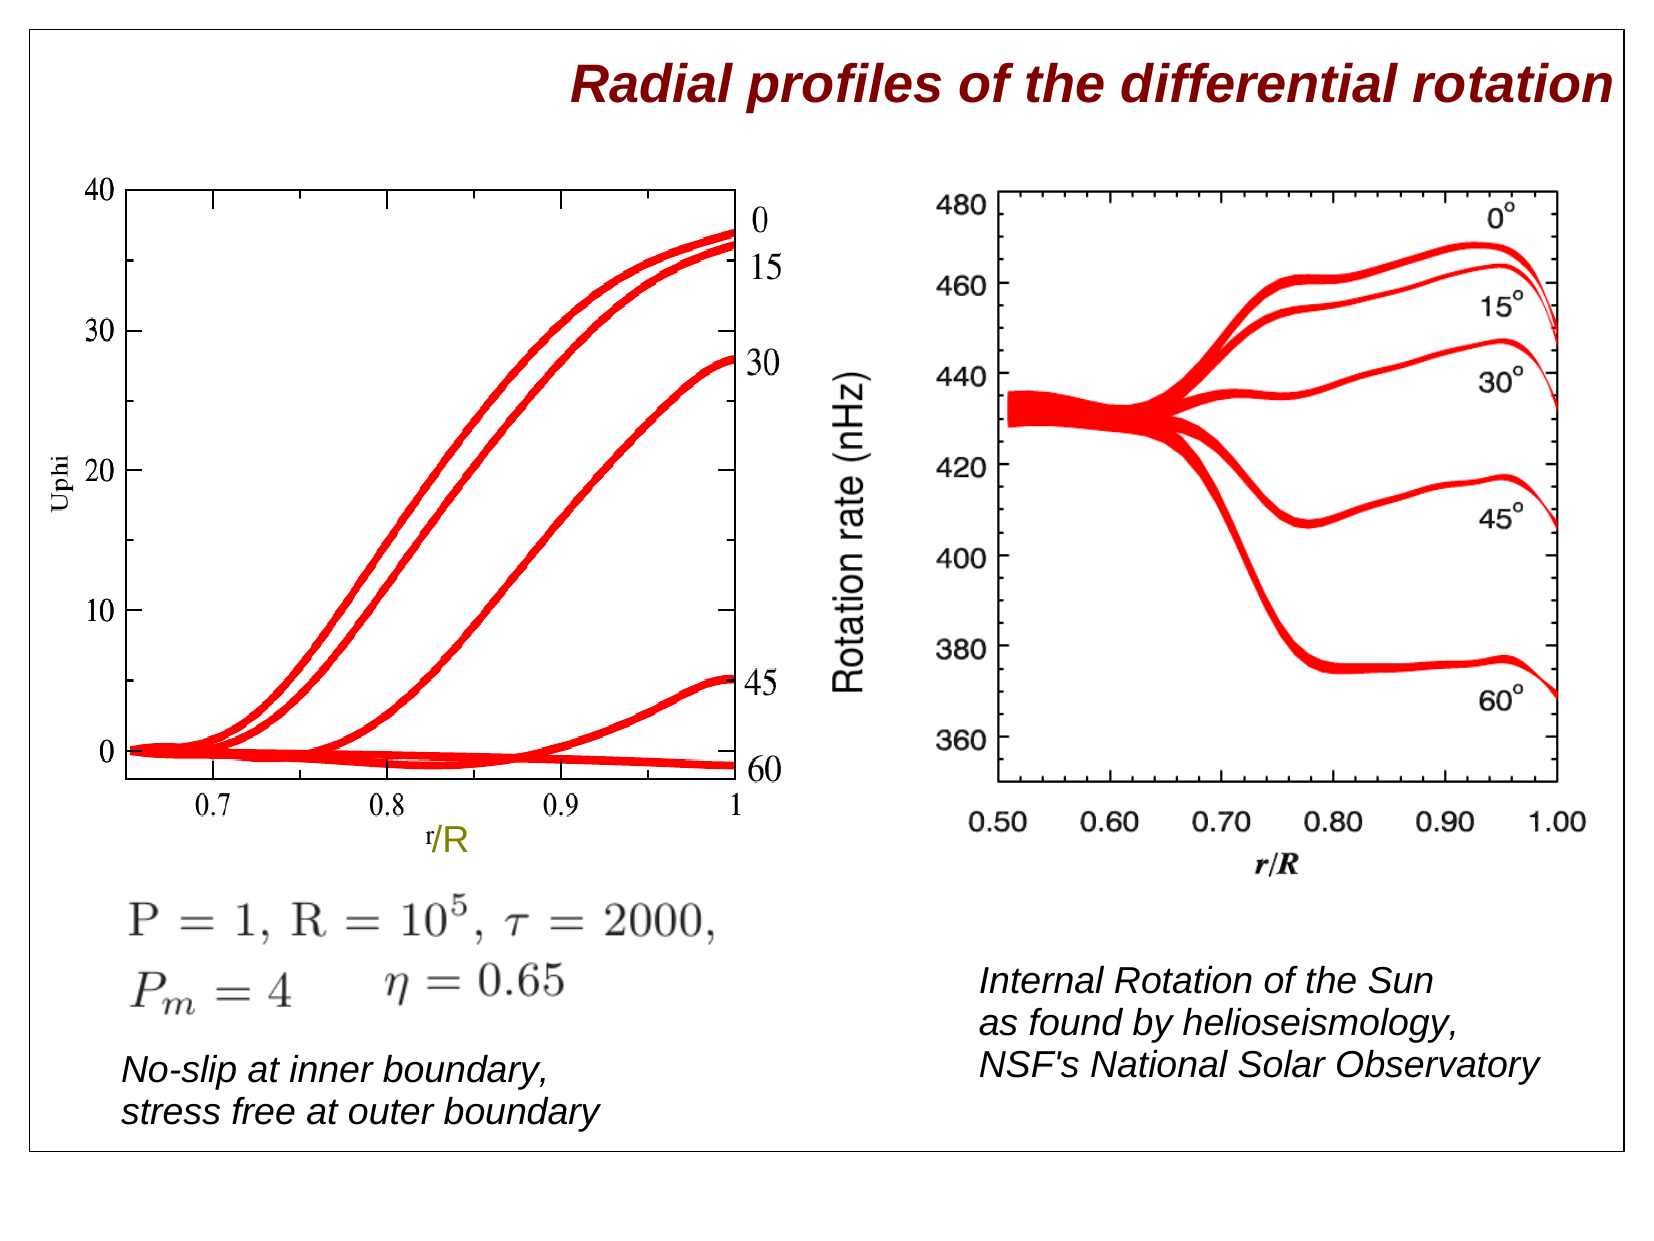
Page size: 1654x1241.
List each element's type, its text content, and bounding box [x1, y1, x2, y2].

picture [117, 886, 721, 1014]
text_box Internal Rotation of the Sun as found by helioseismology, NSF's National Solar Observatory [964, 952, 1565, 1093]
text_box /R [417, 811, 485, 869]
picture [118, 962, 303, 1022]
text_box No-slip at inner boundary, stress free at outer boundary [106, 1041, 615, 1141]
picture [31, 171, 786, 851]
picture [821, 181, 1595, 886]
text_box Radial profiles of the differential rotation [555, 42, 1087, 119]
